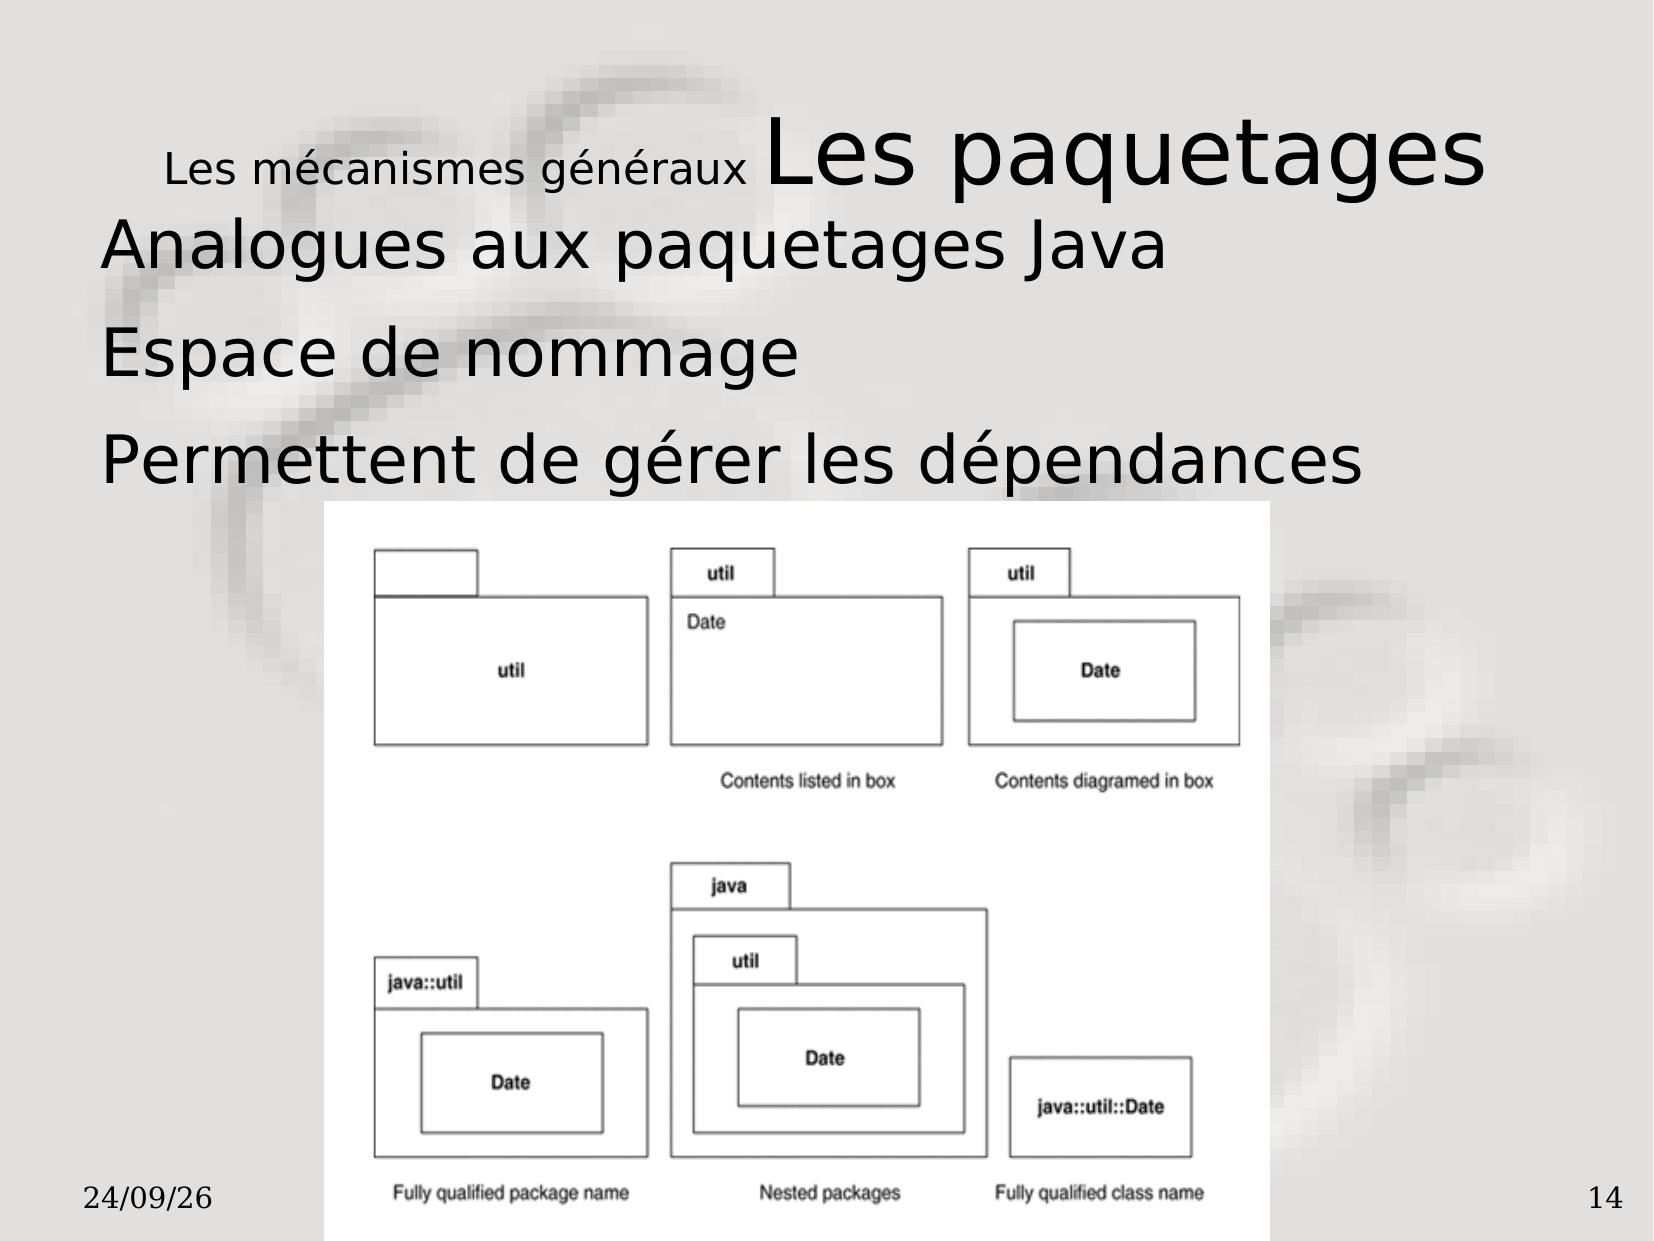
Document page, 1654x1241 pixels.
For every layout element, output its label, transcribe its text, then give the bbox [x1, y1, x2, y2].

picture [0, 0, 1654, 1241]
list Analogues aux paquetages Java Espace de nommage Permettent de gérer les dépendances [82, 206, 1571, 1026]
title Les mécanismes généraux Les paquetages [82, 49, 1571, 206]
